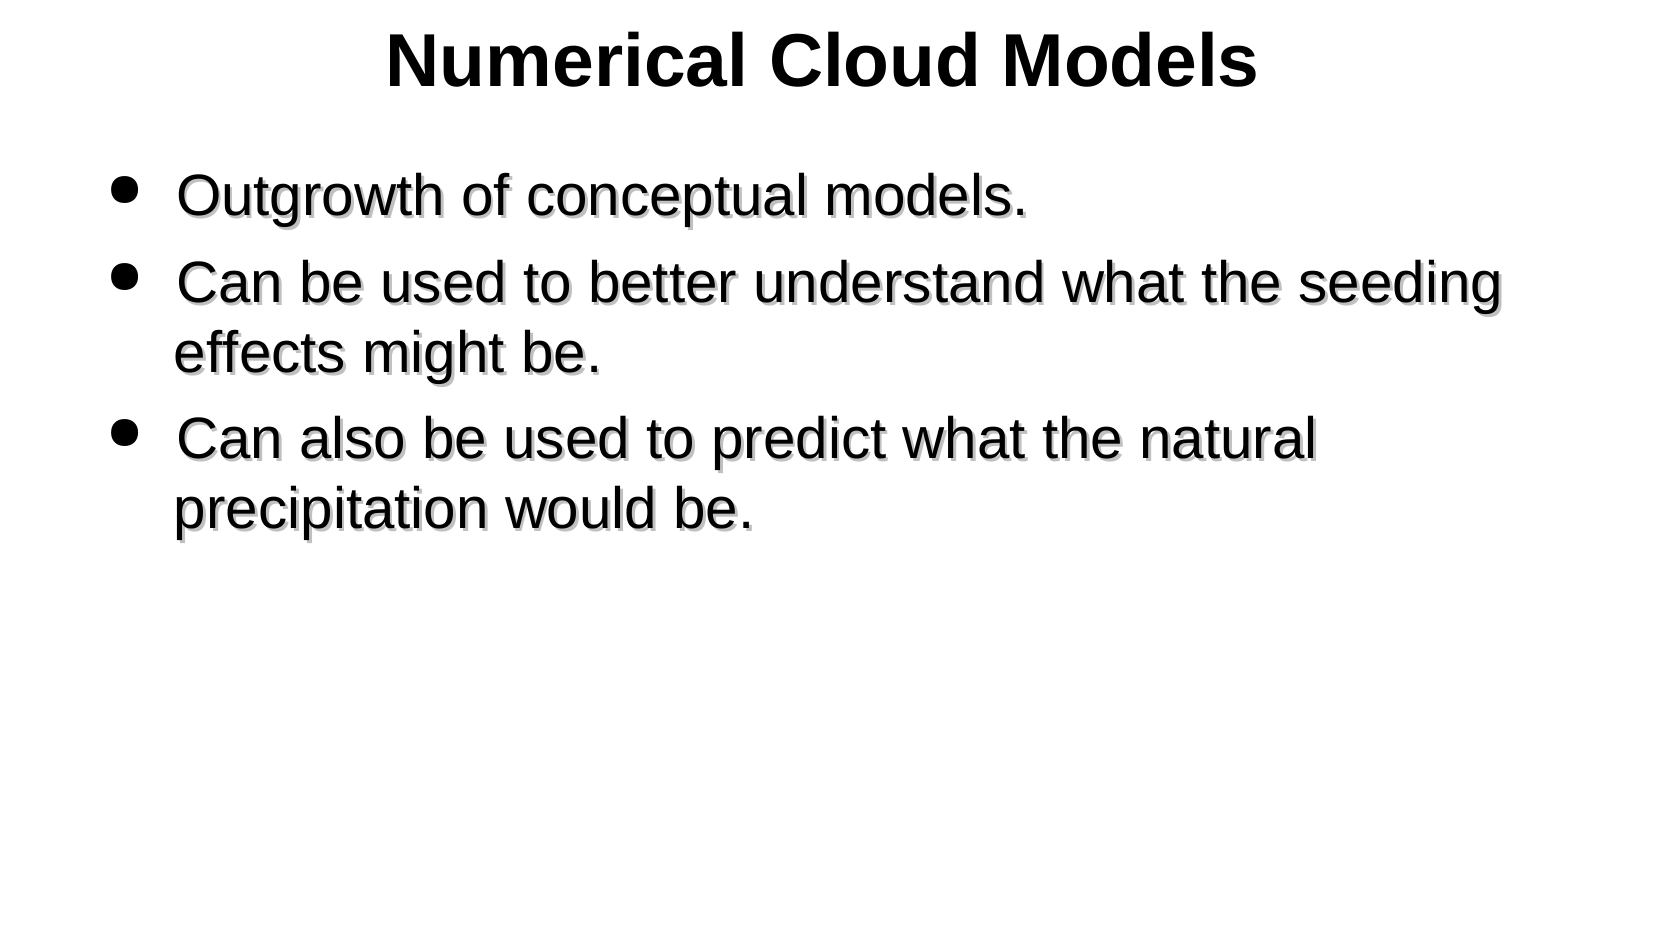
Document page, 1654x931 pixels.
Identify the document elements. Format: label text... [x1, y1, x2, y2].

title Numerical Cloud Models [0, 5, 1651, 107]
text_box Outgrowth of conceptual models. Can be used to better understand what the seeding effects might be. Can also be used to predict what the natural precipitation would be. [90, 150, 1579, 549]
